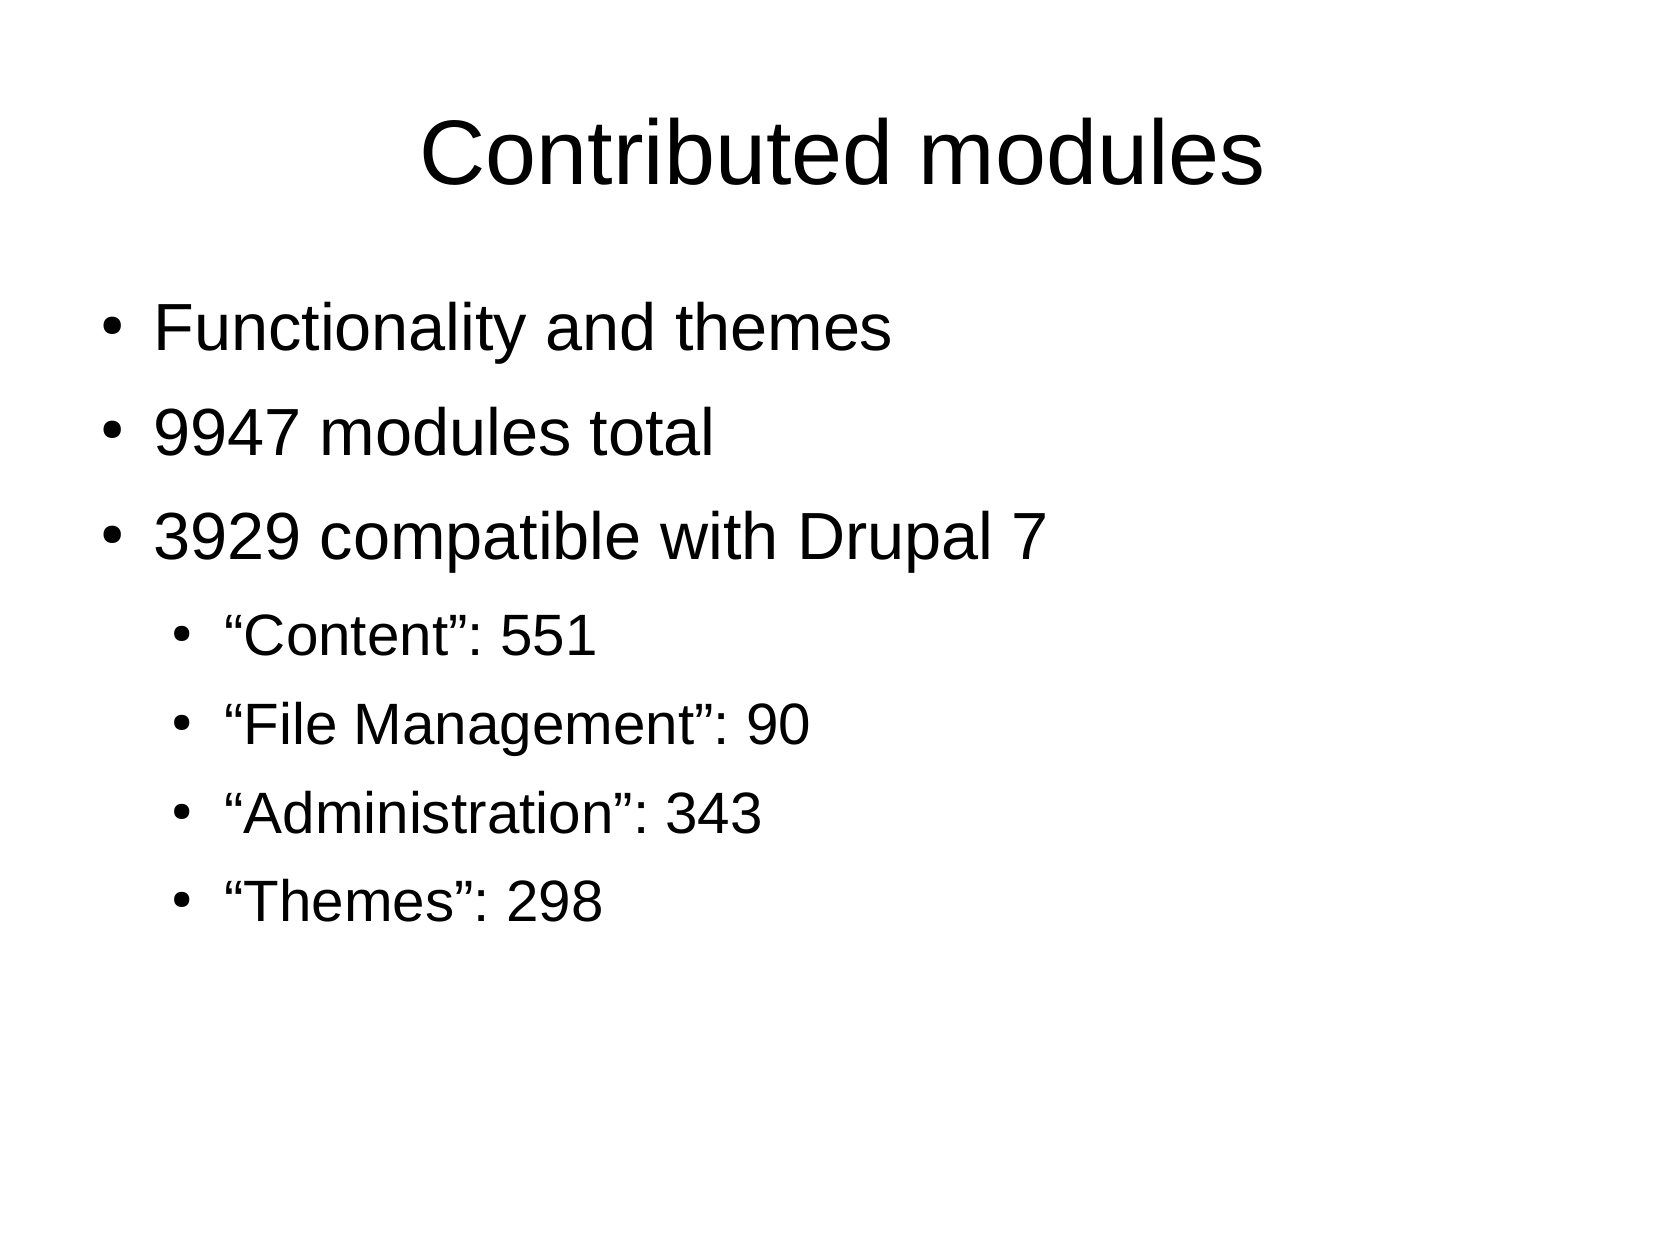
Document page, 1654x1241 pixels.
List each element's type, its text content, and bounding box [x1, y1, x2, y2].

title Contributed modules [82, 49, 1571, 257]
list Functionality and themes 9947 modules total 3929 compatible with Drupal 7 “Content”: 551 “File Management”: 90 “Administration”: 343 “Themes”: 298 [82, 290, 1571, 1109]
